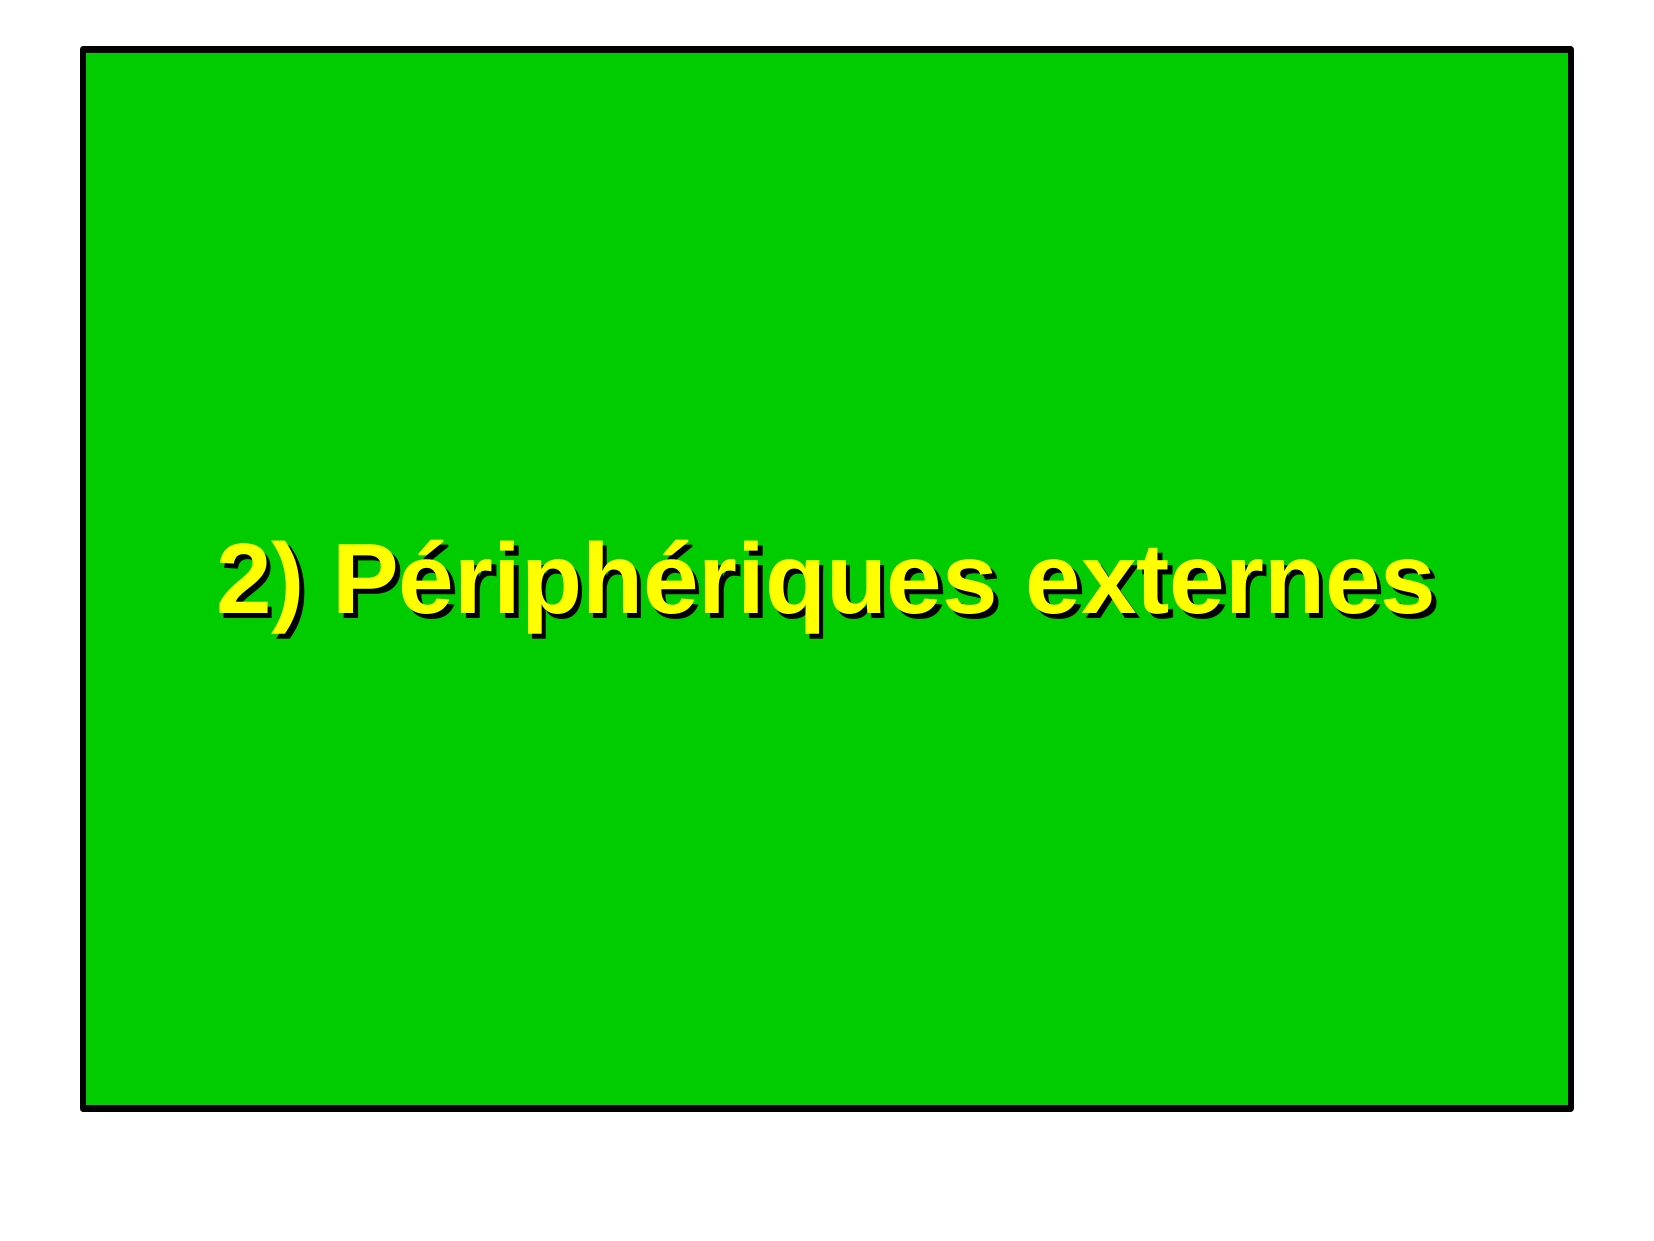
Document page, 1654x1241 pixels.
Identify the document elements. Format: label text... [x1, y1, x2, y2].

subtitle 2) Périphériques externes [82, 49, 1571, 1109]
